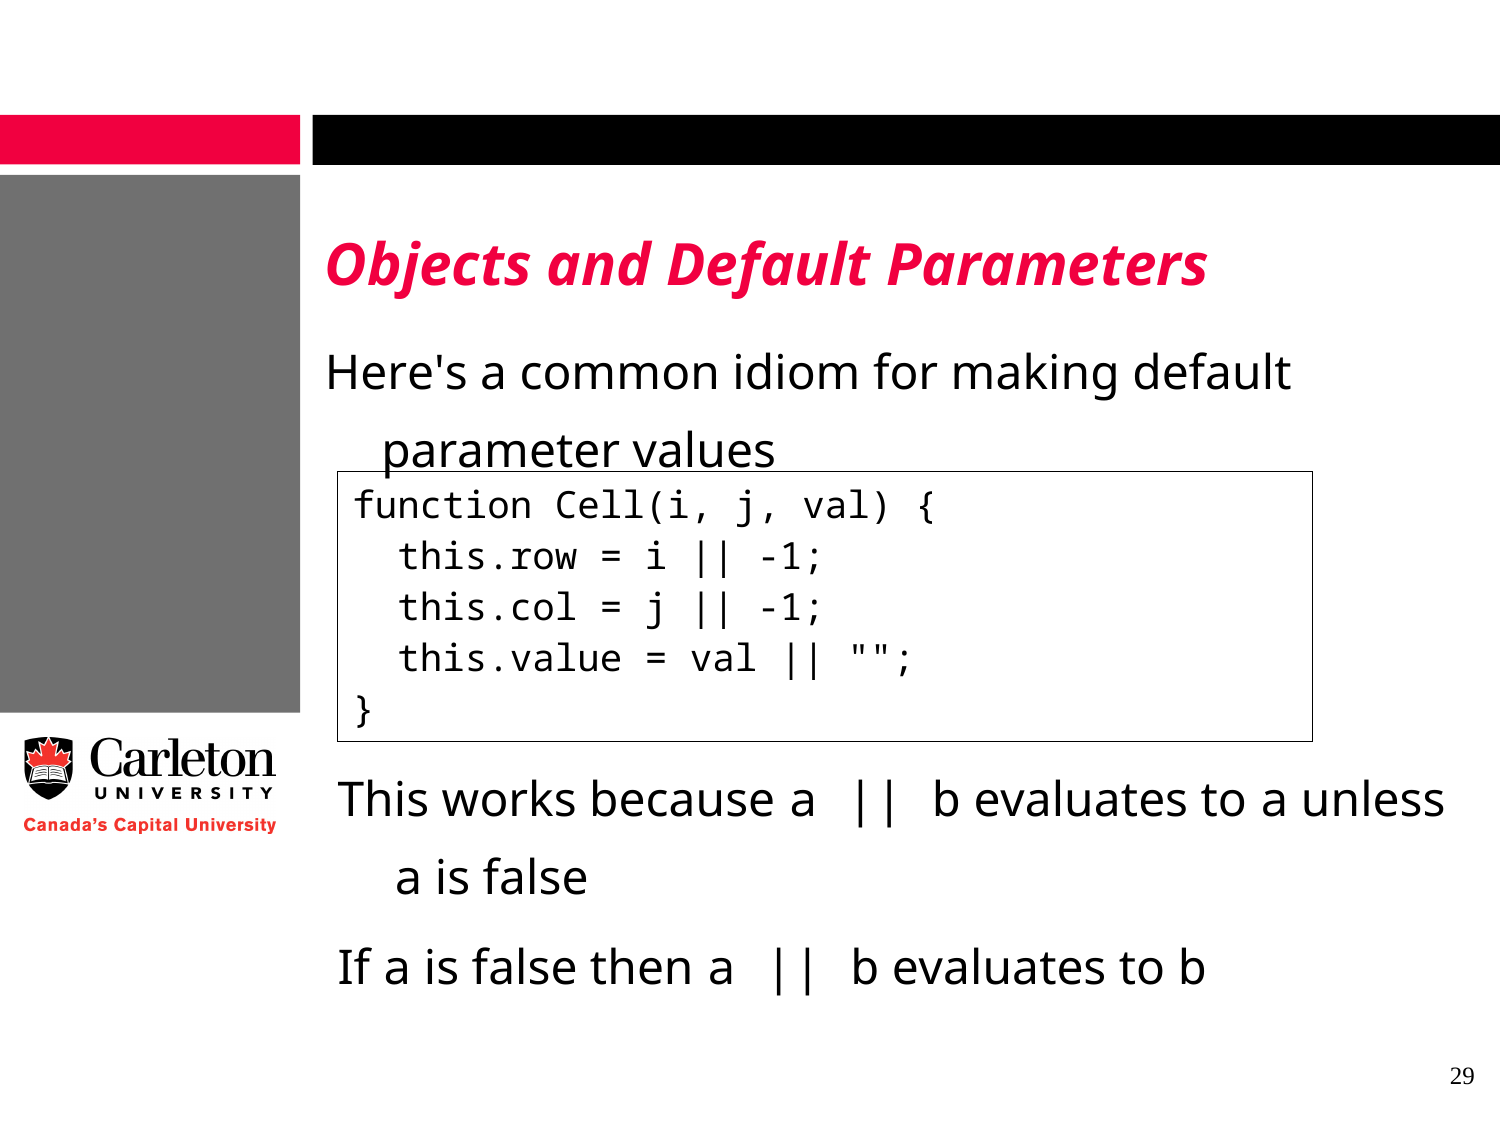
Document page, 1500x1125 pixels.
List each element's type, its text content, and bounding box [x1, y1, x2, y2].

text_box function Cell(i, j, val) { this.row = i || -1; this.col = j || -1; this.value = val || ""; } [337, 471, 1313, 713]
list Here's a common idiom for making default parameter values [324, 324, 1450, 1036]
picture [24, 737, 276, 834]
list This works because a || b evaluates to a unless a is false If a is false then a || b evaluates to b [337, 752, 1463, 1125]
title Objects and Default Parameters [324, 194, 1450, 324]
